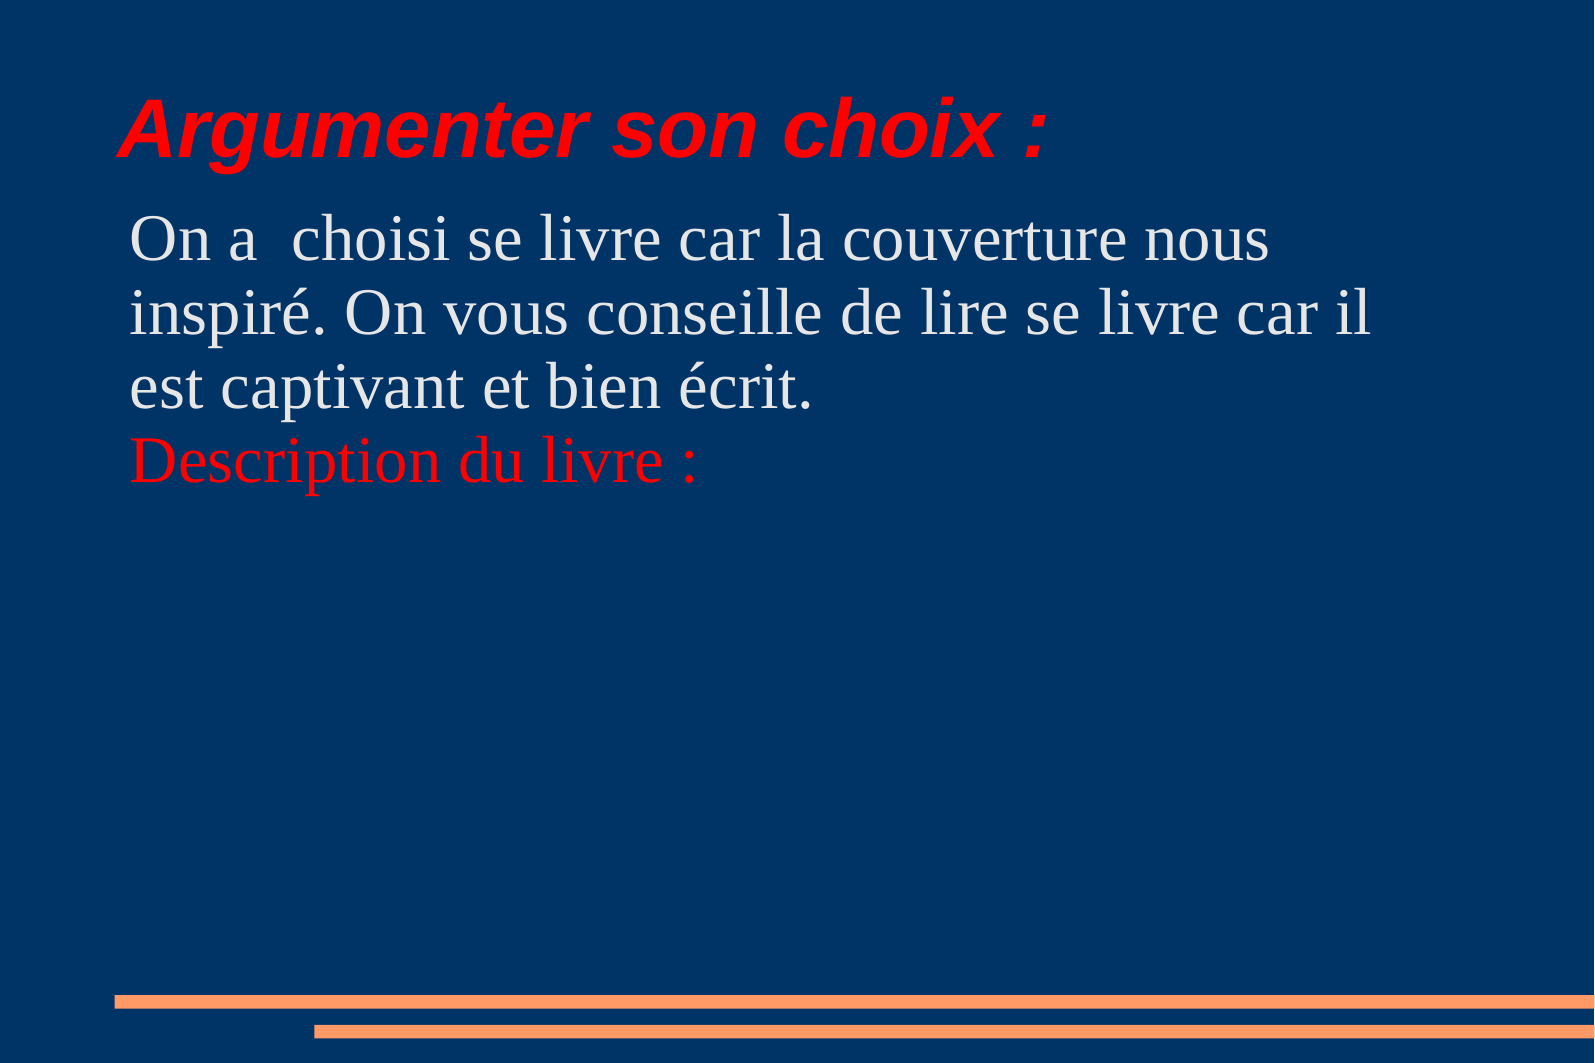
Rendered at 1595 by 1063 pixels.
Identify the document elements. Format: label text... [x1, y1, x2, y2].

title Argumenter son choix : [117, 39, 1479, 218]
list On a choisi se livre car la couverture nous inspiré. On vous conseille de lire se livre car il est captivant et bien écrit. Description du livre : [59, 200, 1447, 895]
